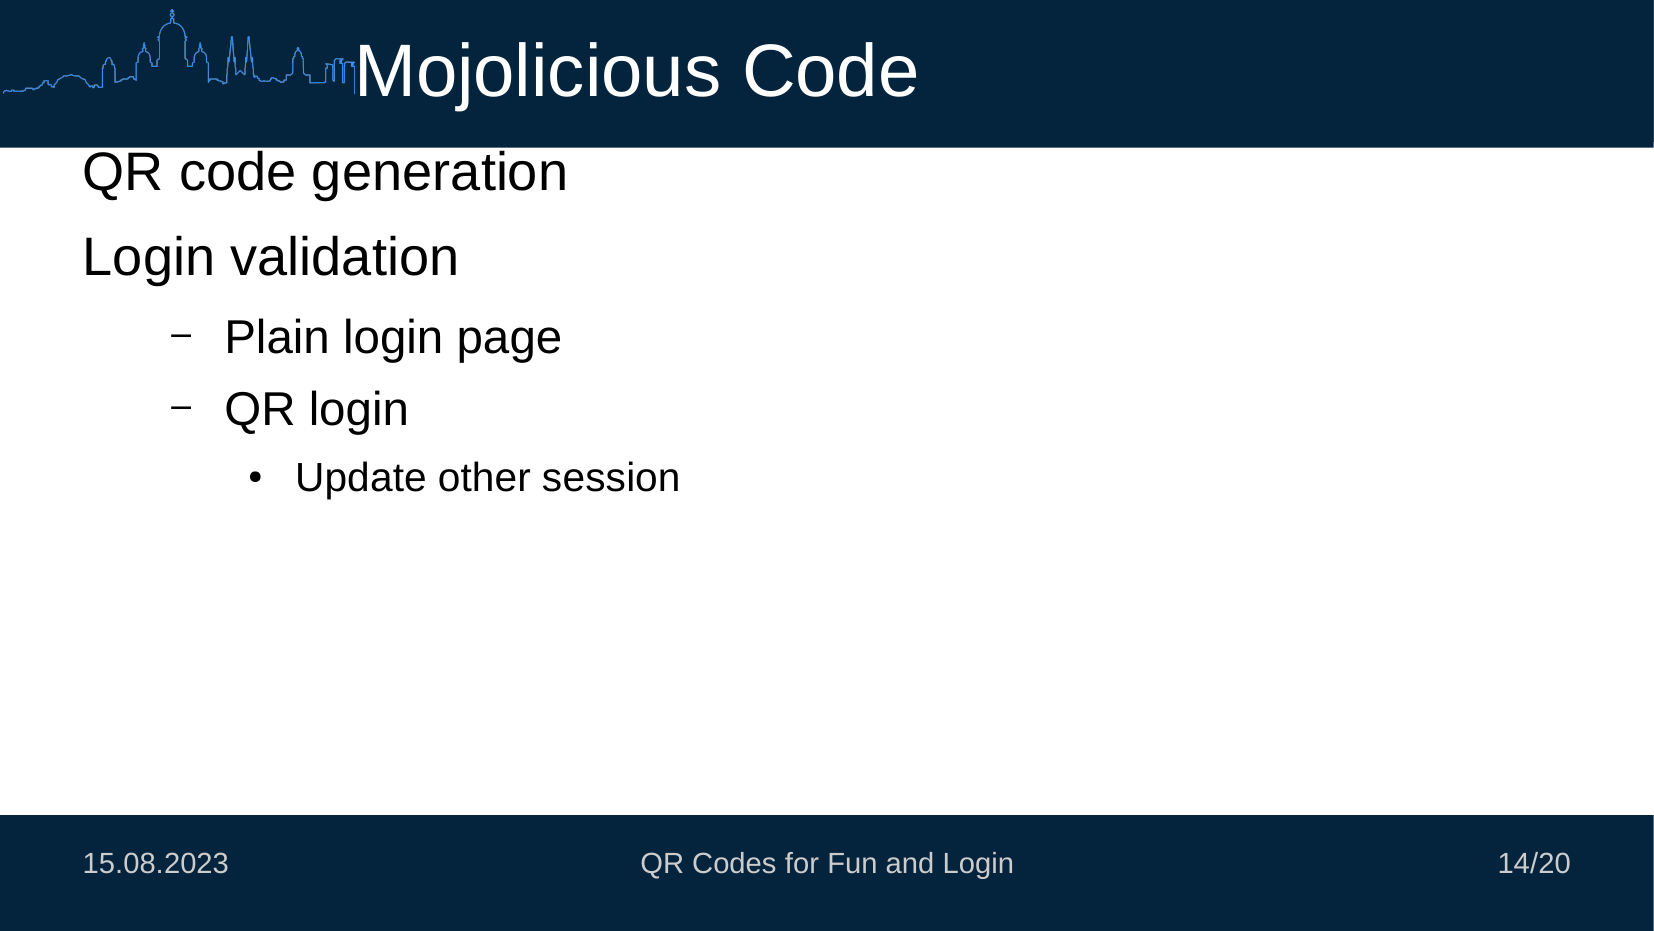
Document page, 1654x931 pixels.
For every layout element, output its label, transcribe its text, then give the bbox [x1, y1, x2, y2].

picture [3, 9, 354, 94]
title Mojolicious Code [354, 5, 1654, 136]
list QR code generation Login validation Plain login page QR login Update other session [82, 141, 809, 815]
